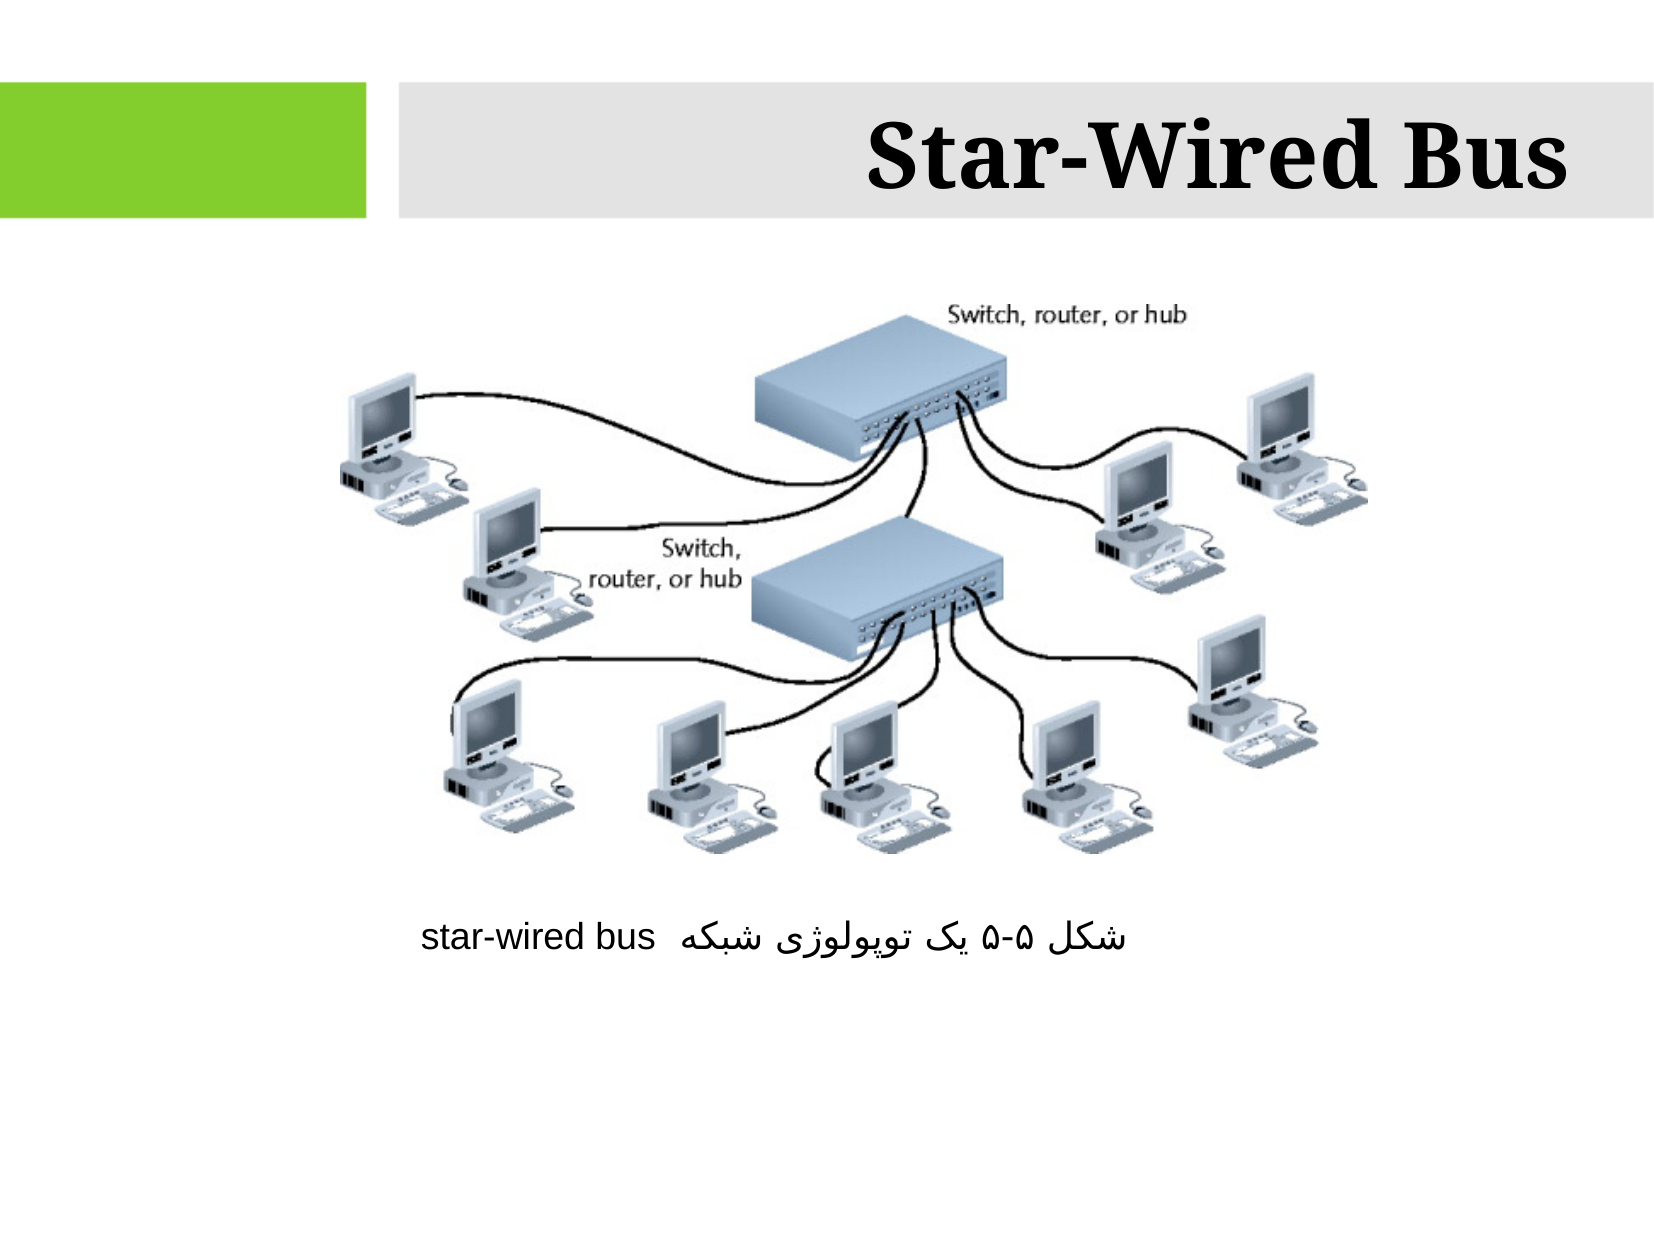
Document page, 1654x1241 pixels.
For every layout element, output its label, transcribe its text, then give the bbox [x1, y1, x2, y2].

picture [0, 0, 1654, 1241]
text_box شکل ۵-۵ یک توپولوژی شبکه star-wired bus [327, 904, 1178, 965]
title Star-Wired Bus [82, 49, 1571, 257]
